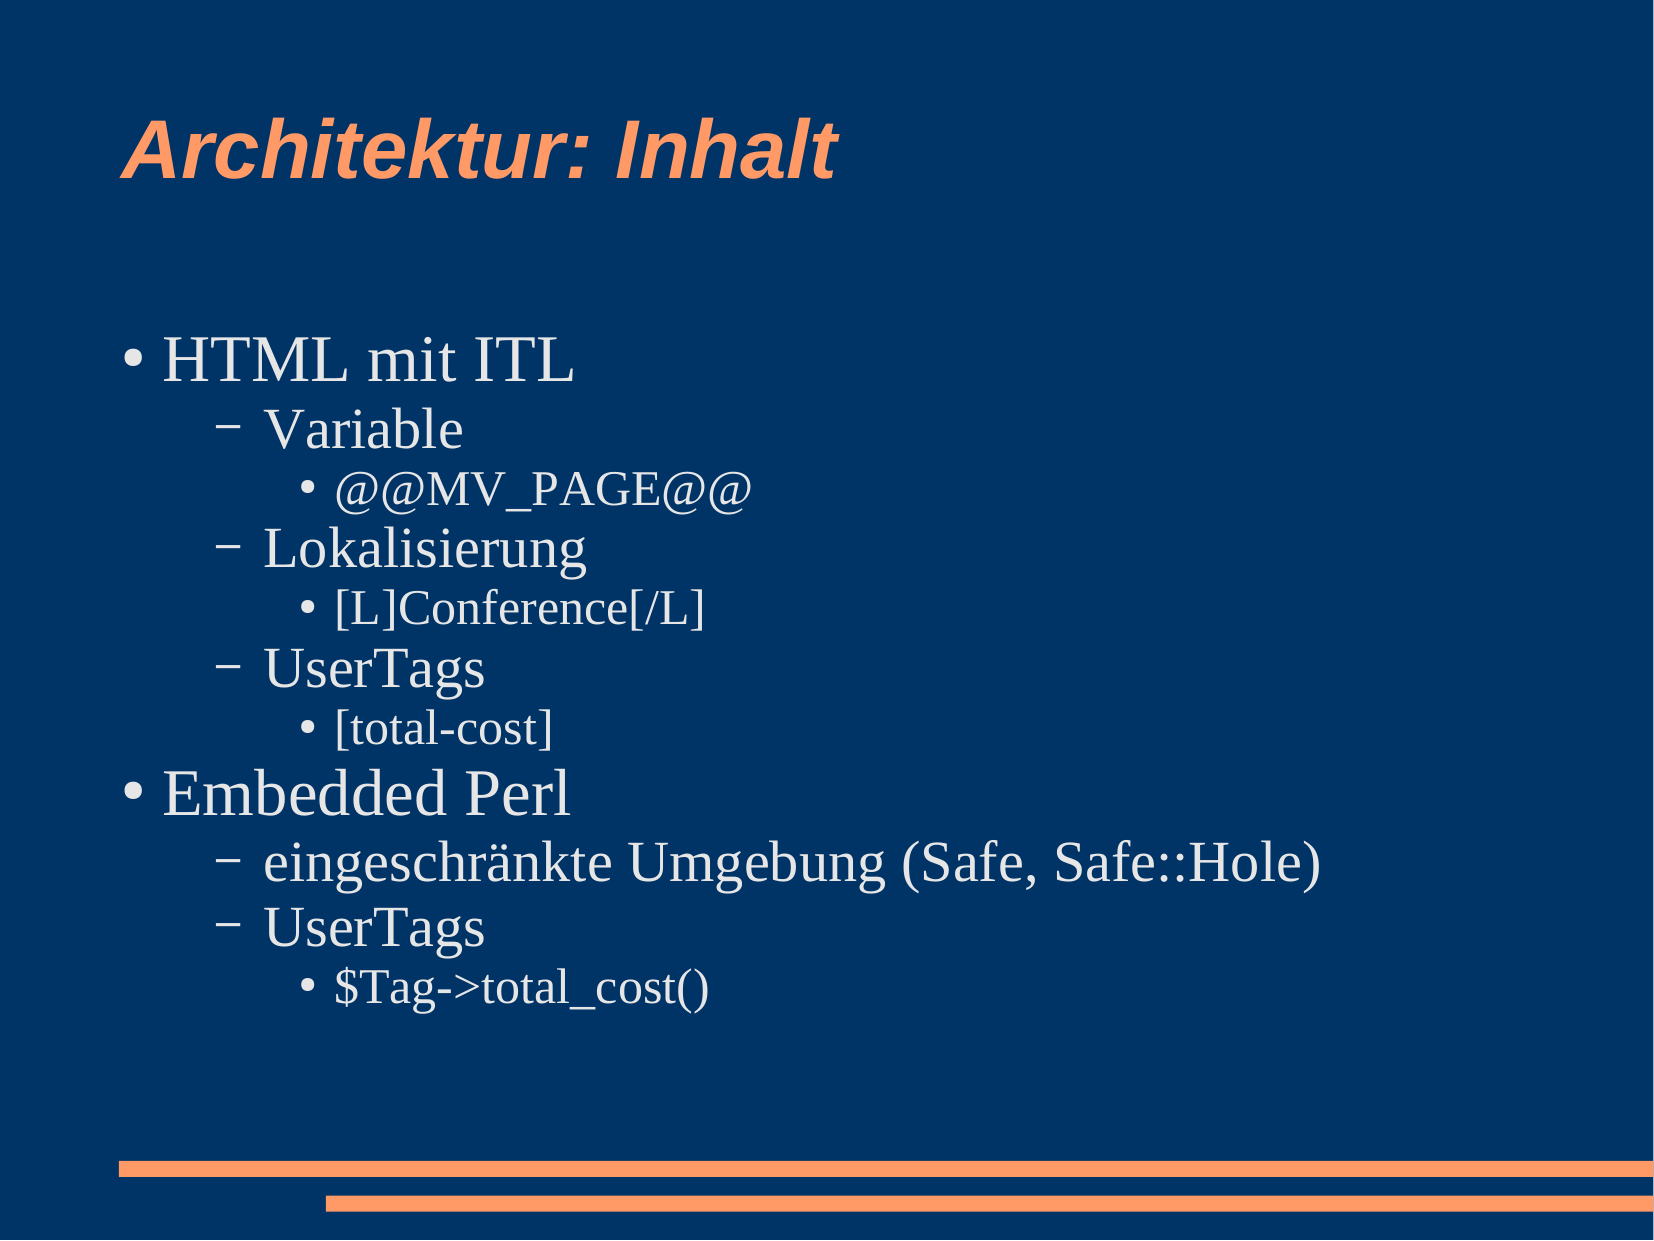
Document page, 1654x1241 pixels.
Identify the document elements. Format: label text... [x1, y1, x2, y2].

list HTML mit ITL Variable @@MV_PAGE@@ Lokalisierung [L]Conference[/L] UserTags [total-cost] Embedded Perl eingeschränkte Umgebung (Safe, Safe::Hole) UserTags $Tag->total_cost() [121, 322, 1561, 1133]
title Architektur: Inhalt [121, 46, 1534, 254]
